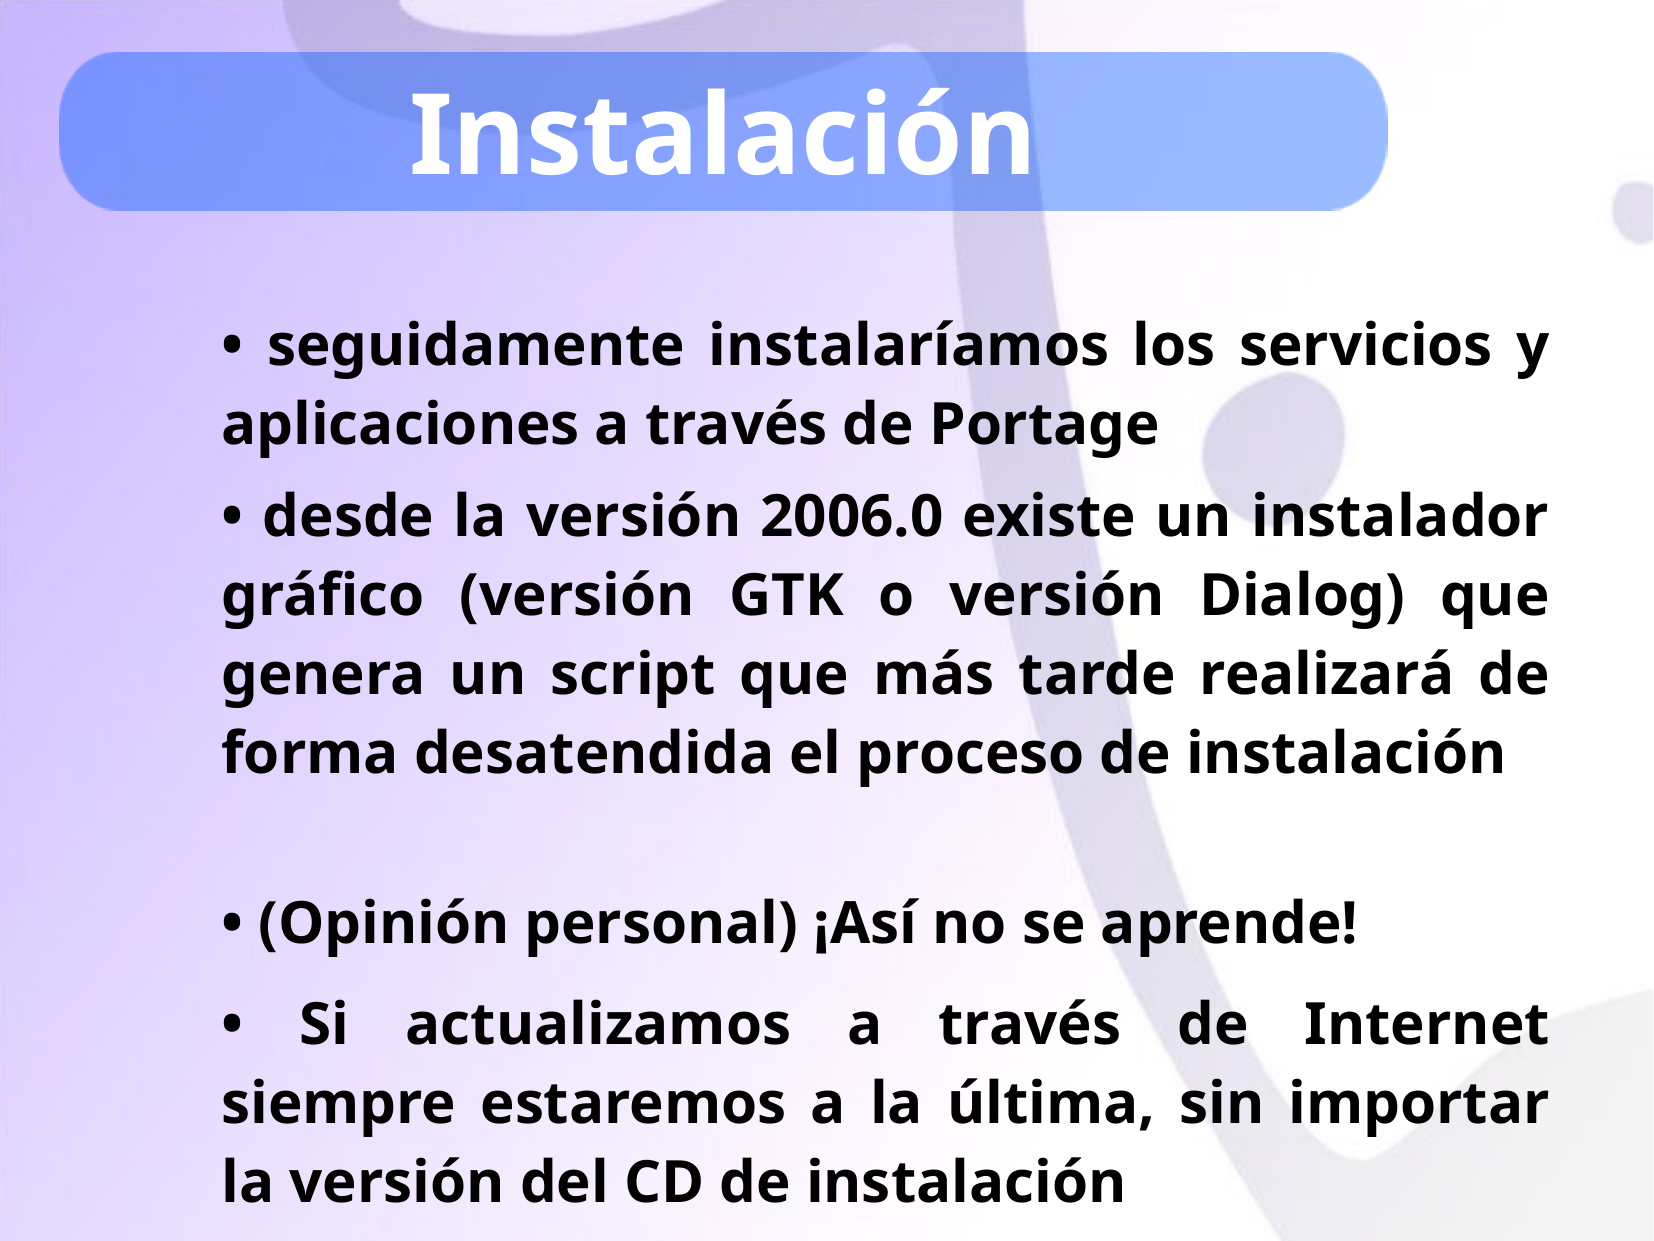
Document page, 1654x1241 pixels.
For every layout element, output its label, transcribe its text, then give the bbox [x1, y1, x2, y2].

picture [0, 0, 1654, 1241]
text_box • desde la versión 2006.0 existe un instalador gráfico (versión GTK o versión Dialog) que genera un script que más tarde realizará de forma desatendida el proceso de instalación [206, 466, 1565, 867]
text_box • (Opinión personal) ¡Así no se aprende! [206, 874, 1565, 966]
text_box • Si actualizamos a través de Internet siempre estaremos a la última, sin importar la versión del CD de instalación [206, 974, 1565, 1221]
text_box • seguidamente instalaríamos los servicios y aplicaciones a través de Portage [206, 295, 1565, 465]
